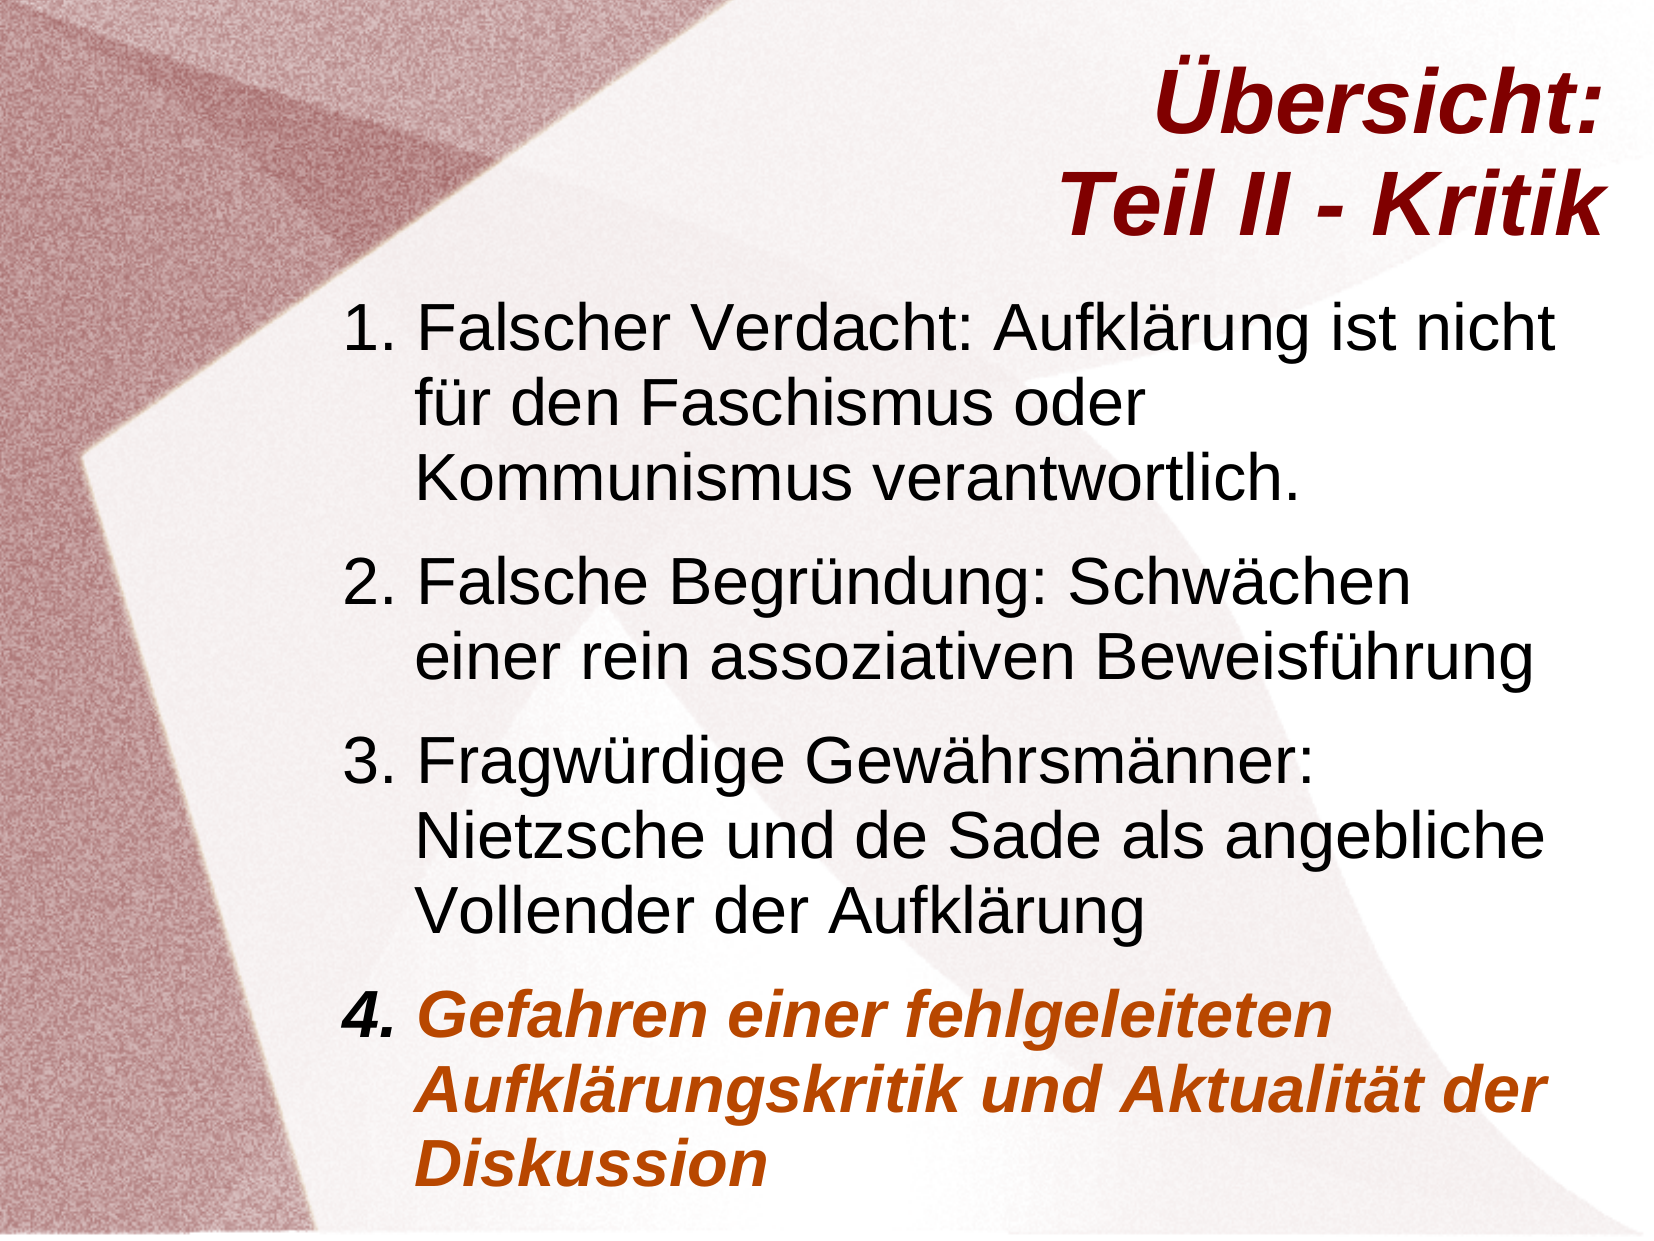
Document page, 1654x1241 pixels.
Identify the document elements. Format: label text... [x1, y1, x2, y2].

picture [0, 0, 1654, 1241]
list Falscher Verdacht: Aufklärung ist nicht für den Faschismus oder Kommunismus verantwortlich. Falsche Begründung: Schwächen einer rein assoziativen Beweisführung Fragwürdige Gewährsmänner: Nietzsche und de Sade als angebliche Vollender der Aufklärung Gefahren einer fehlgeleiteten Aufklärungskritik und Aktualität der Diskussion [324, 290, 1654, 1202]
title Übersicht: Teil II - Kritik [596, 50, 1607, 256]
